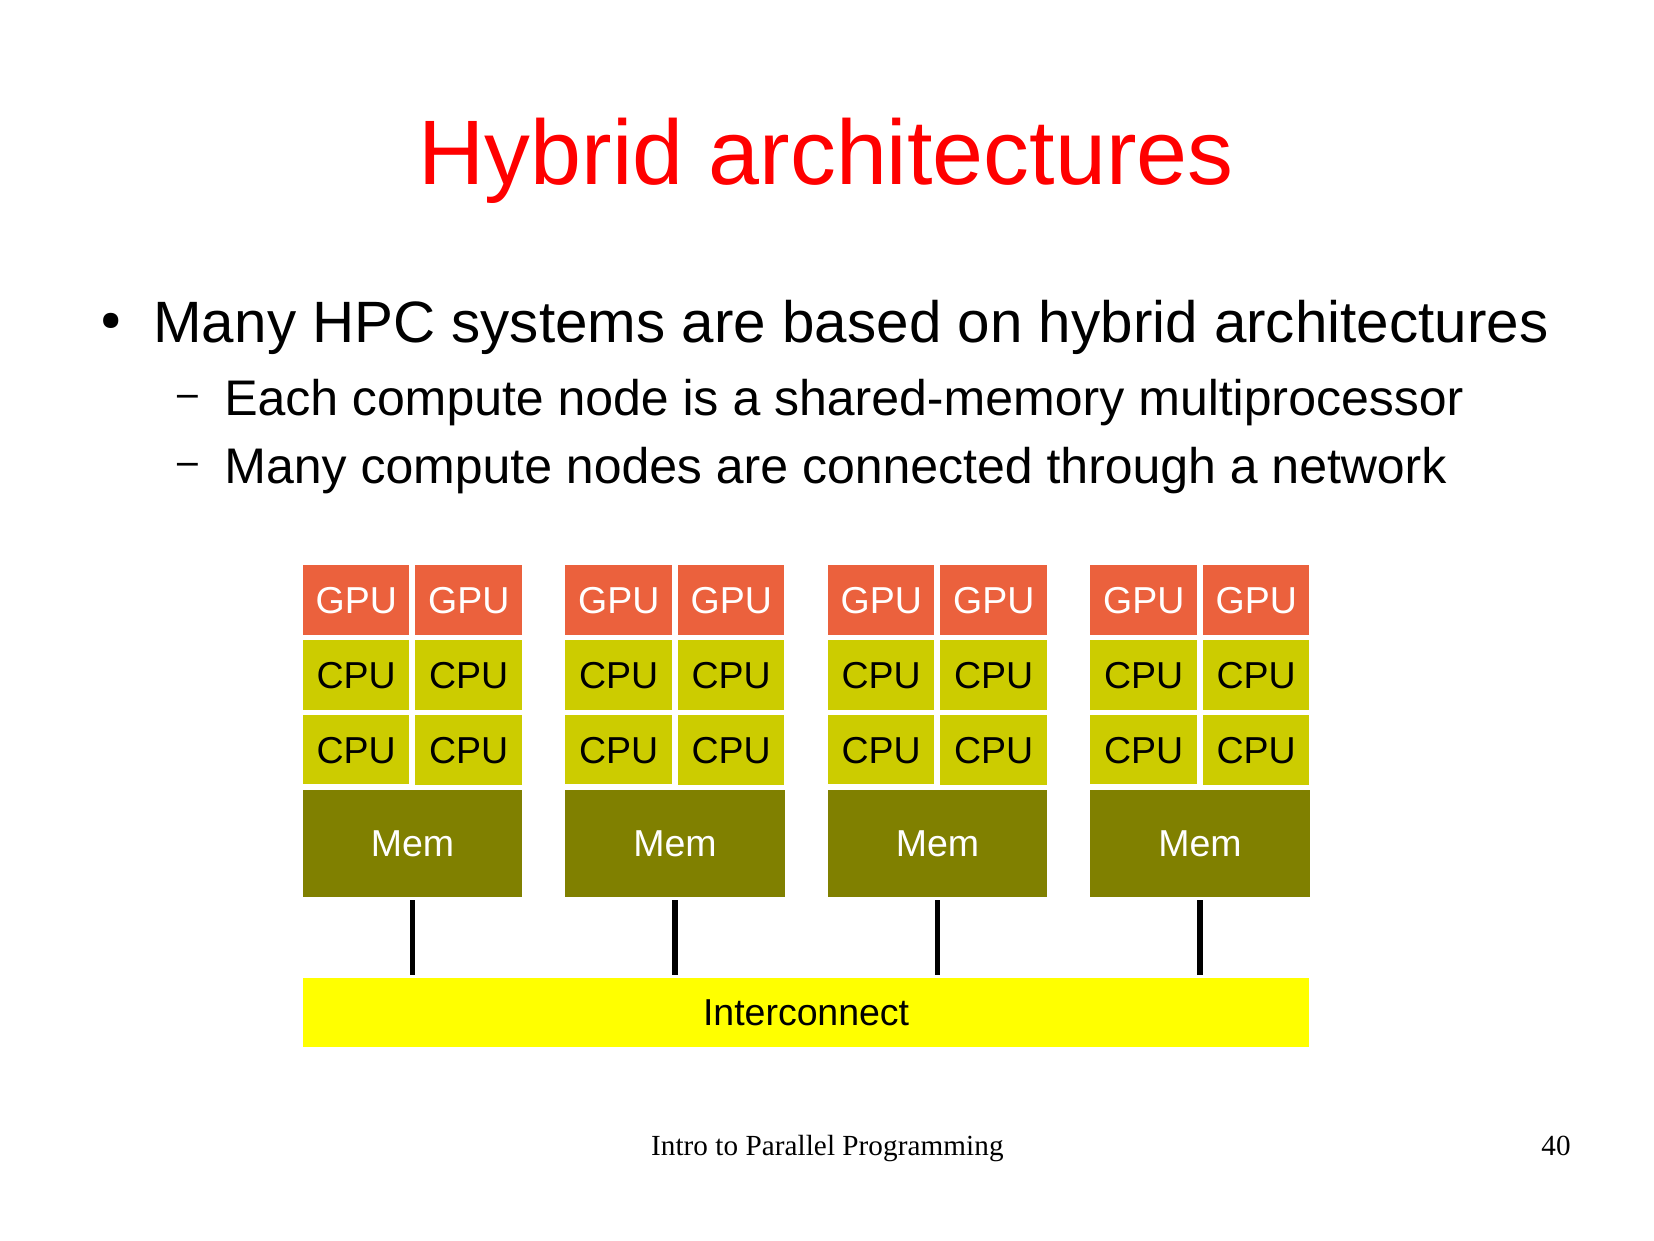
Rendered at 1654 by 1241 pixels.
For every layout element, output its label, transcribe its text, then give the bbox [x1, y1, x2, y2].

text_box CPU [674, 713, 788, 788]
text_box CPU [824, 638, 937, 713]
text_box GPU [412, 562, 525, 638]
text_box CPU [412, 713, 525, 788]
list Many HPC systems are based on hybrid architectures Each compute node is a shared-memory multiprocessor Many compute nodes are connected through a network [82, 290, 1571, 1109]
text_box CPU [562, 713, 674, 787]
text_box GPU [937, 562, 1050, 638]
text_box CPU [674, 638, 788, 713]
text_box Mem [562, 787, 788, 900]
text_box GPU [562, 562, 674, 638]
text_box GPU [299, 562, 412, 638]
title Hybrid architectures [82, 49, 1571, 257]
text_box CPU [299, 638, 412, 713]
text_box CPU [562, 638, 674, 713]
text_box CPU [1199, 713, 1313, 788]
text_box GPU [674, 562, 788, 638]
text_box CPU [299, 713, 412, 788]
text_box CPU [937, 713, 1050, 788]
text_box CPU [1087, 638, 1199, 713]
text_box CPU [824, 713, 937, 788]
text_box Mem [825, 787, 1051, 900]
text_box GPU [1087, 562, 1199, 638]
text_box GPU [1199, 562, 1313, 638]
text_box Mem [300, 787, 526, 900]
text_box CPU [1199, 638, 1313, 713]
text_box GPU [824, 562, 937, 638]
text_box Interconnect [299, 975, 1313, 1051]
text_box CPU [937, 638, 1050, 713]
text_box Mem [1087, 787, 1313, 900]
text_box CPU [412, 638, 525, 713]
text_box CPU [1087, 713, 1199, 787]
